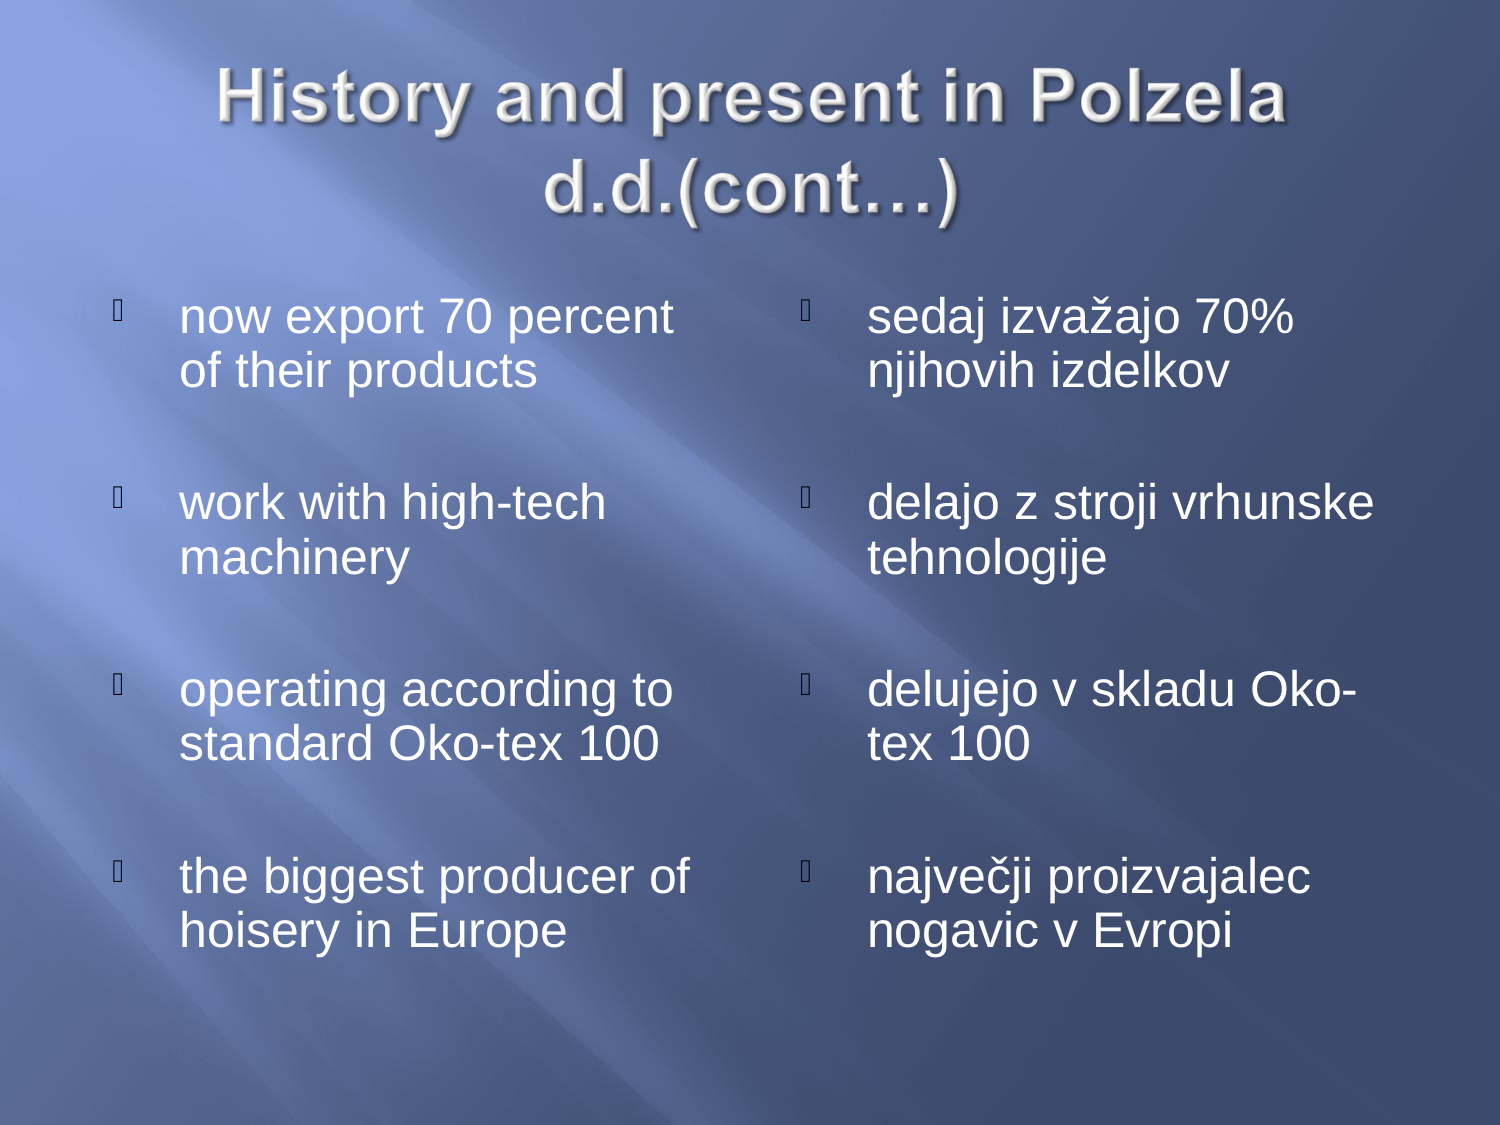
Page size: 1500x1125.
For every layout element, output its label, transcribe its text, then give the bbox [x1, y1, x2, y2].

list now export 70 percent of their products work with high-tech machinery operating according to standard Oko-tex 100 the biggest producer of hoisery in Europe [75, 282, 738, 1033]
text_box [75, 21, 1426, 285]
picture [0, 0, 1500, 1125]
list sedaj izvažajo 70% njihovih izdelkov delajo z stroji vrhunske tehnologije delujejo v skladu Oko-tex 100 največji proizvajalec nogavic v Evropi [762, 282, 1426, 1026]
